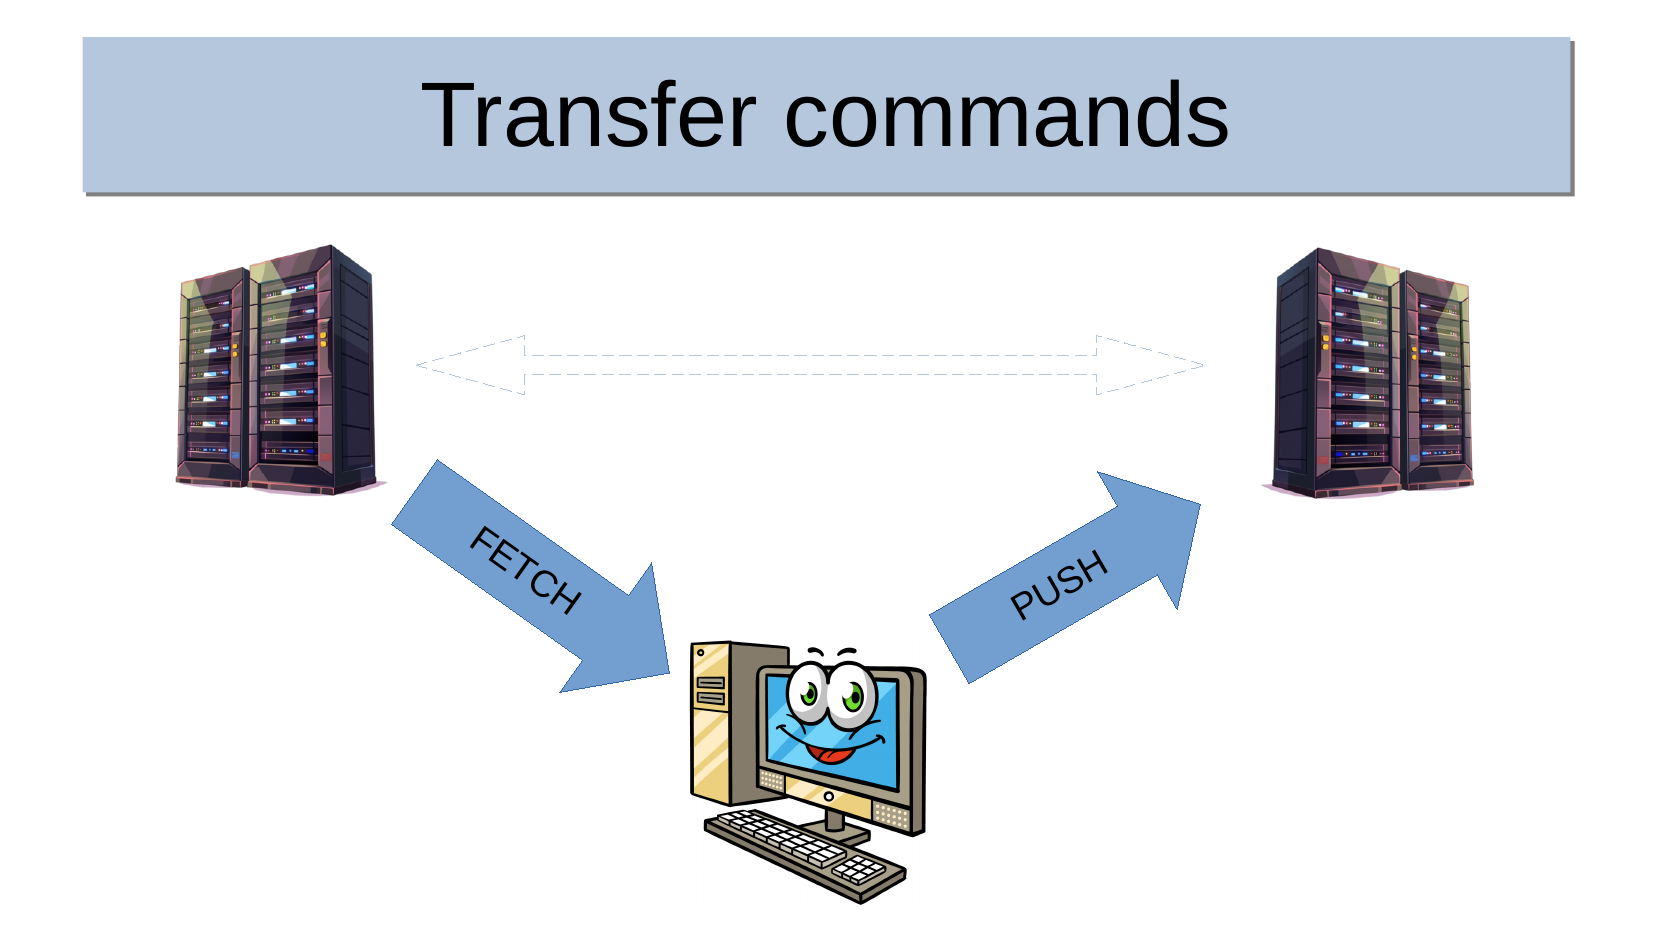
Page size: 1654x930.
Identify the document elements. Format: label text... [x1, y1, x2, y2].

text_box PUSH [929, 471, 1201, 684]
picture [155, 235, 405, 502]
title Transfer commands [82, 37, 1571, 193]
text_box FETCH [391, 459, 670, 693]
picture [1243, 238, 1494, 505]
picture [689, 639, 927, 905]
